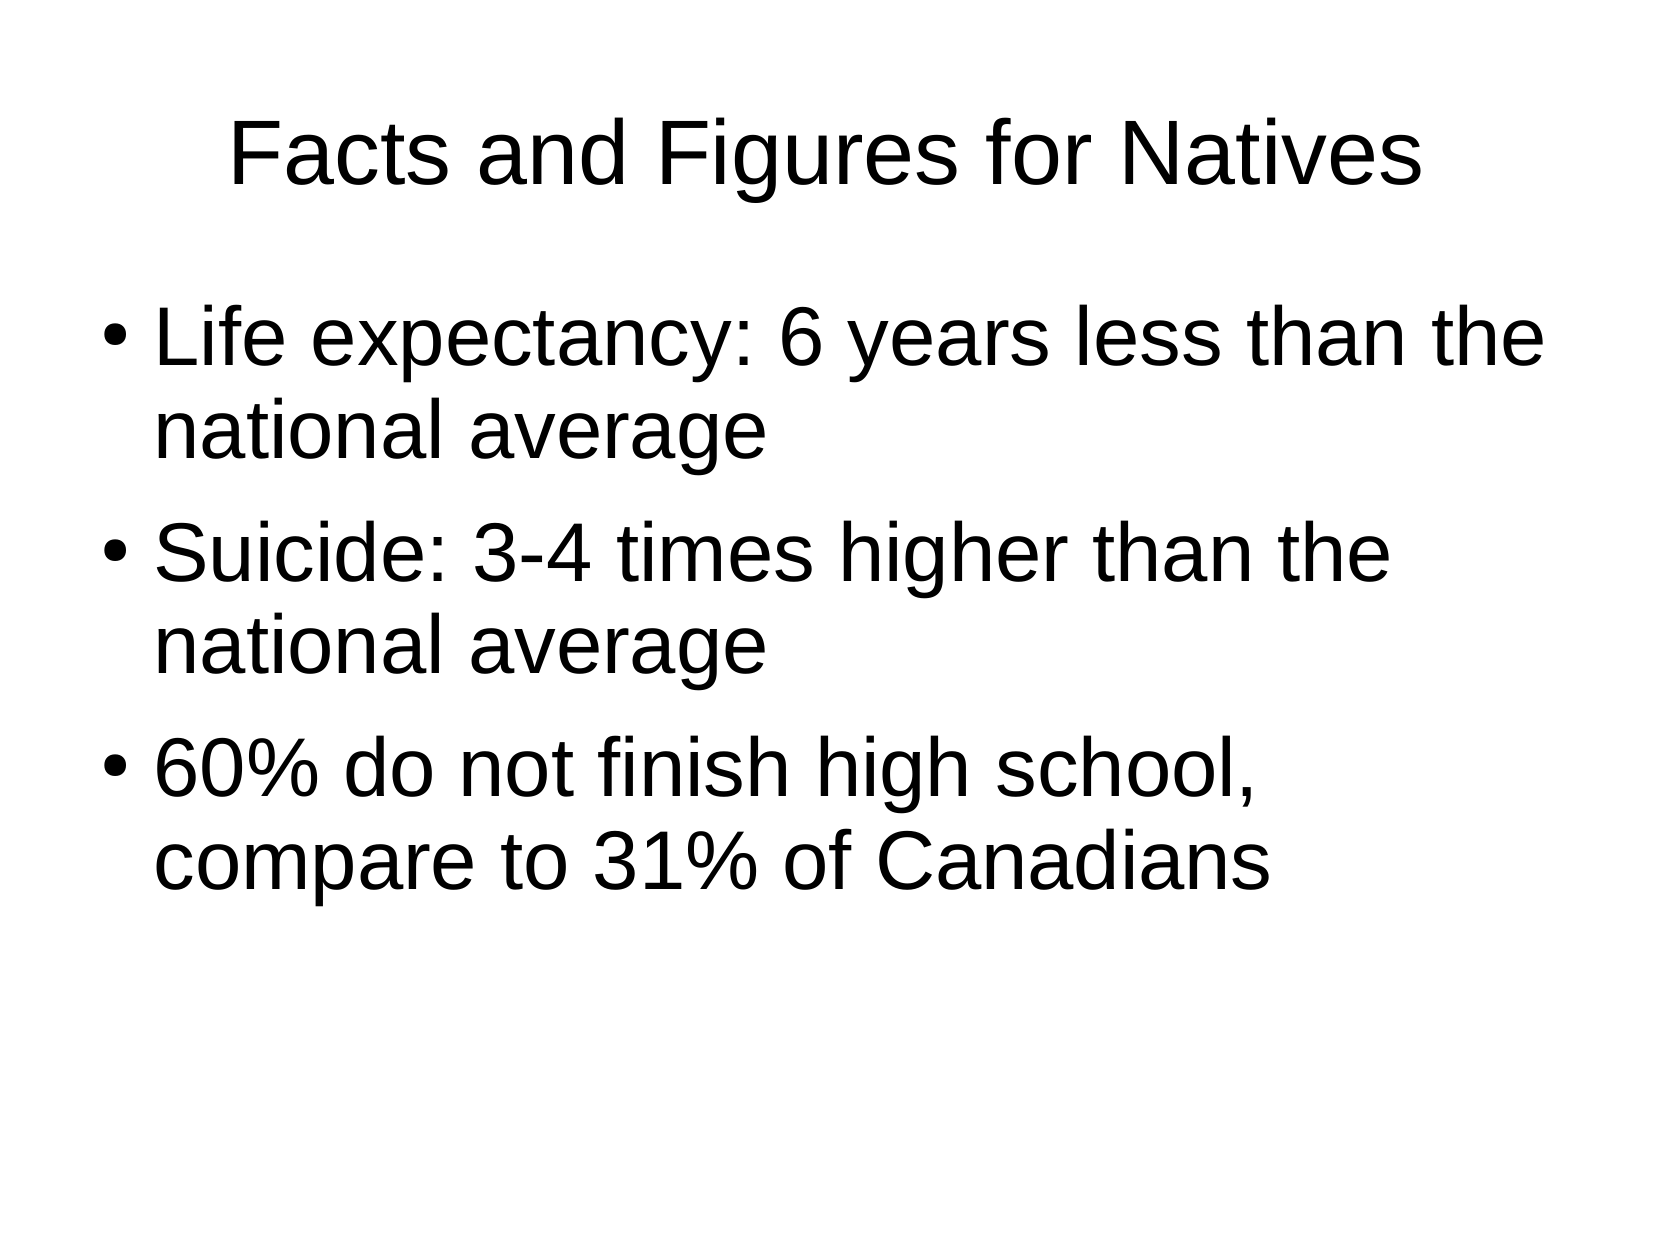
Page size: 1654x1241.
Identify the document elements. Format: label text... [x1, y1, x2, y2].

title Facts and Figures for Natives [82, 49, 1571, 257]
list Life expectancy: 6 years less than the national average Suicide: 3-4 times higher than the national average 60% do not finish high school, compare to 31% of Canadians [82, 290, 1571, 1010]
